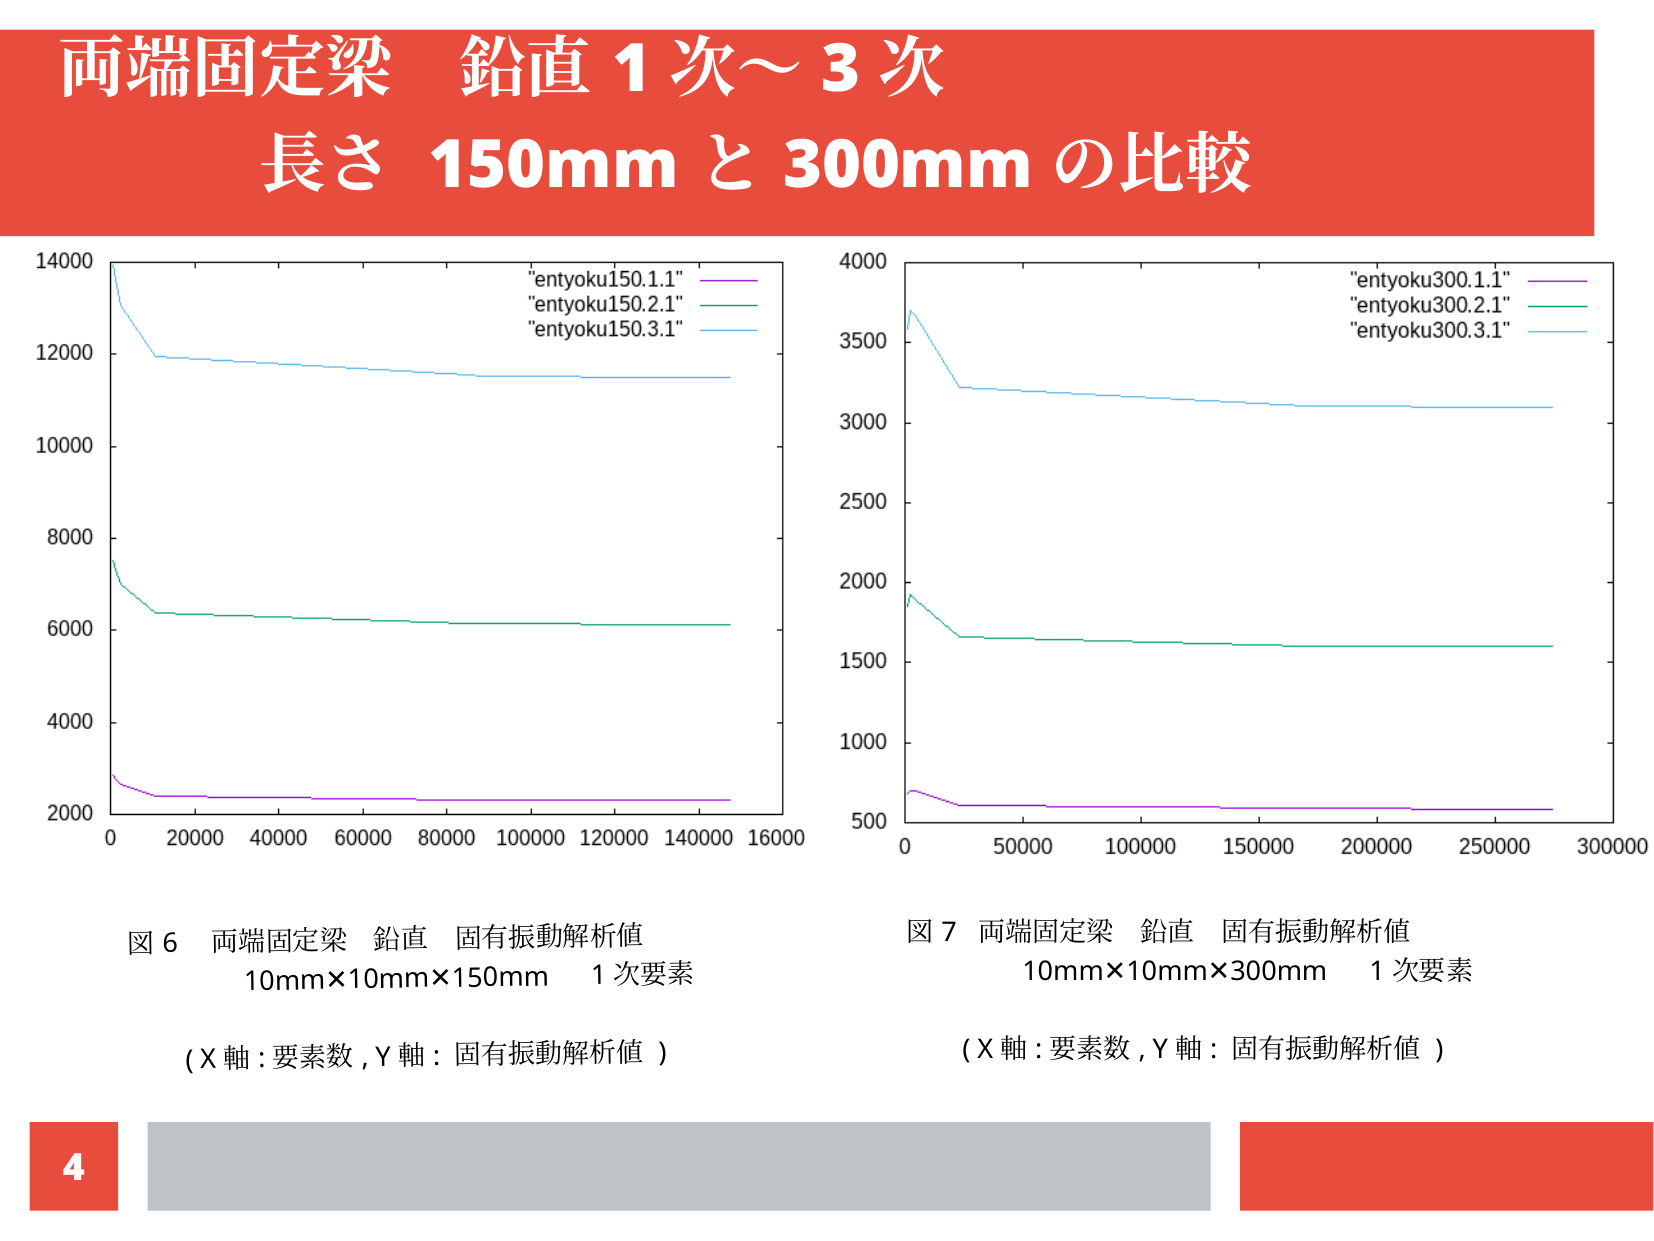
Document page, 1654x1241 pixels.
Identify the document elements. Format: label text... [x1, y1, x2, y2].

title 両端固定梁 鉛直1次〜3次 長さ 150mmと300mmの比較 [59, 59, 1595, 207]
picture [1, 237, 1654, 875]
text_box 図7 両端固定梁 鉛直 固有振動解析値 10mm✕10mm✕300mm 1次要素 ( X軸:要素数, Y軸: 固有振動解析値 ) [891, 903, 1639, 1074]
text_box 図6 両端固定梁 鉛直 固有振動解析値 10mm✕10mm✕150mm 1次要素 ( X軸:要素数, Y軸: 固有振動解析値 ) [112, 903, 839, 1085]
